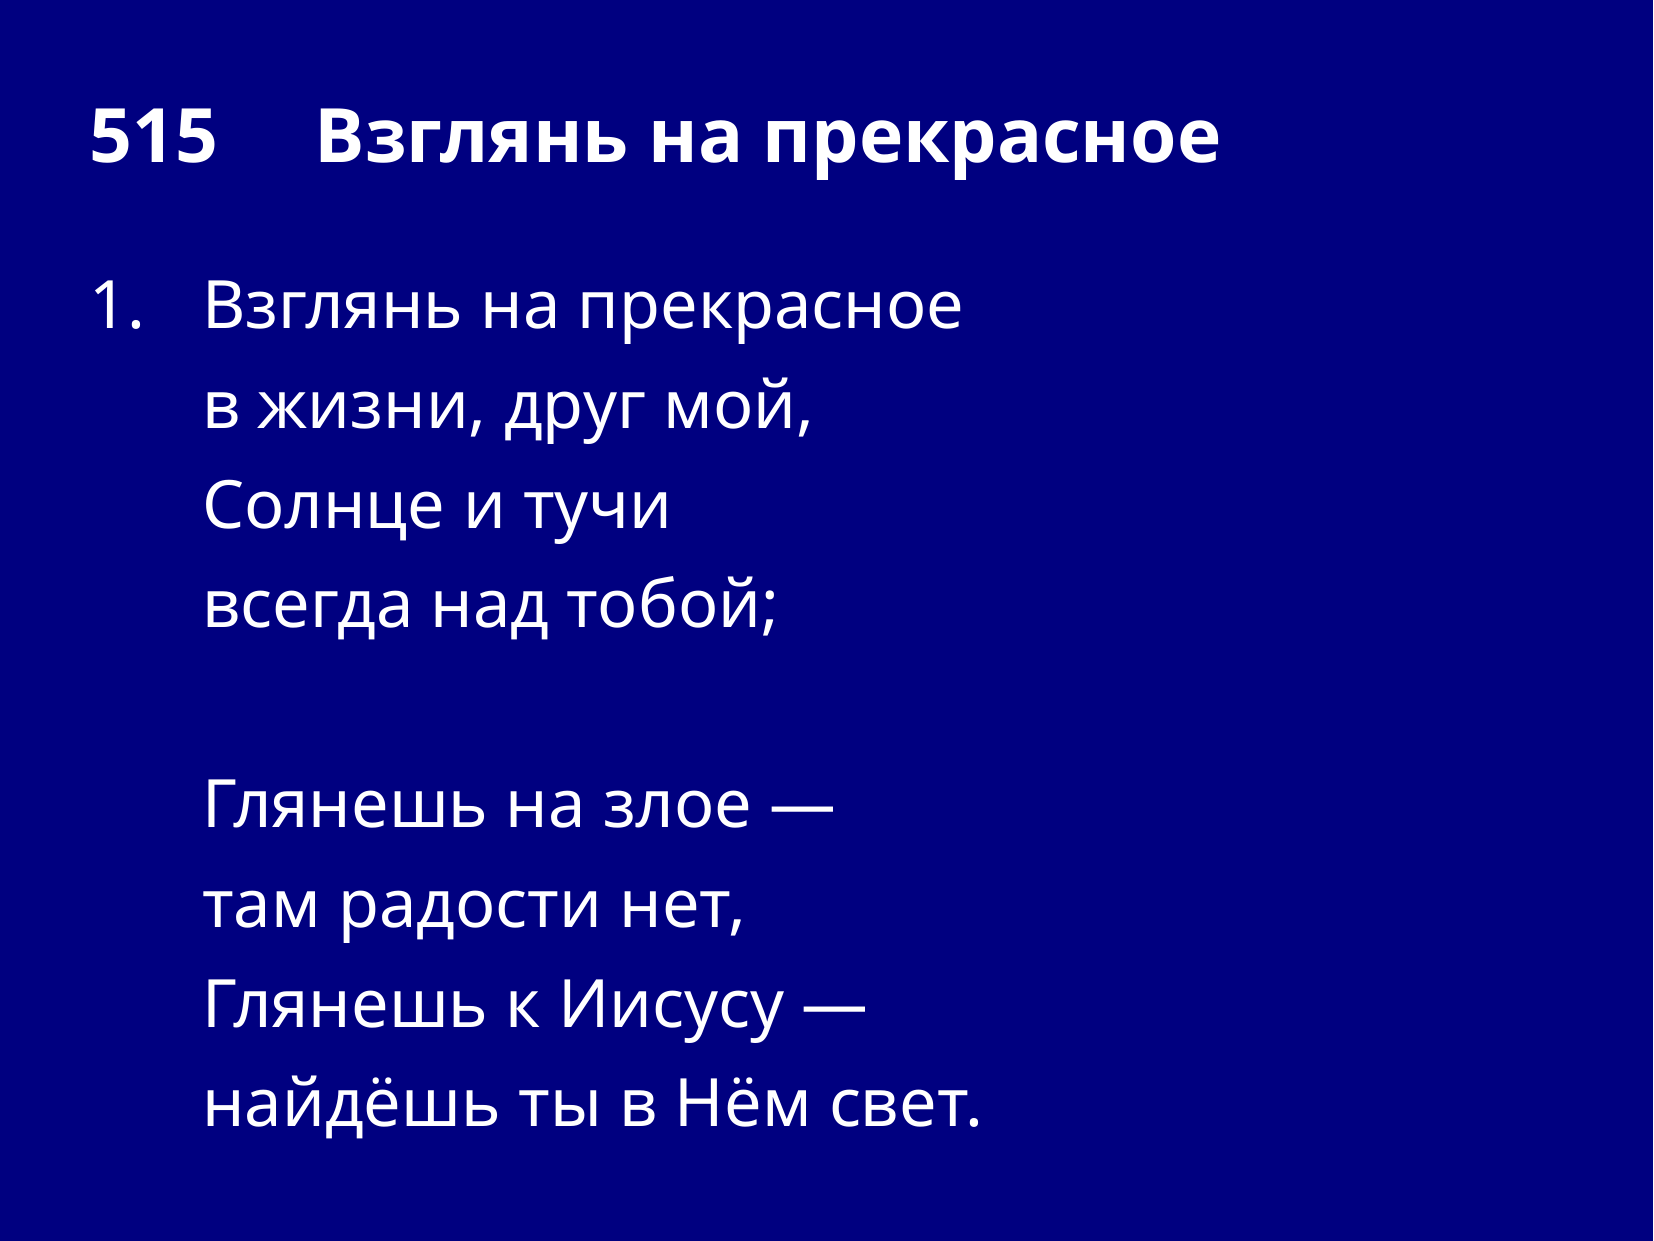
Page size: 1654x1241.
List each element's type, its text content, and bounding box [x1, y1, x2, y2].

text_box 515 Взглянь на прекрасное [75, 75, 1576, 188]
text_box 1. Взглянь на прекрасное в жизни, друг мой, Солнце и тучи всегда над тобой; Глянешь на злое — там радости нет, Глянешь к Иисусу — найдёшь ты в Нём свет. [75, 188, 1576, 1163]
